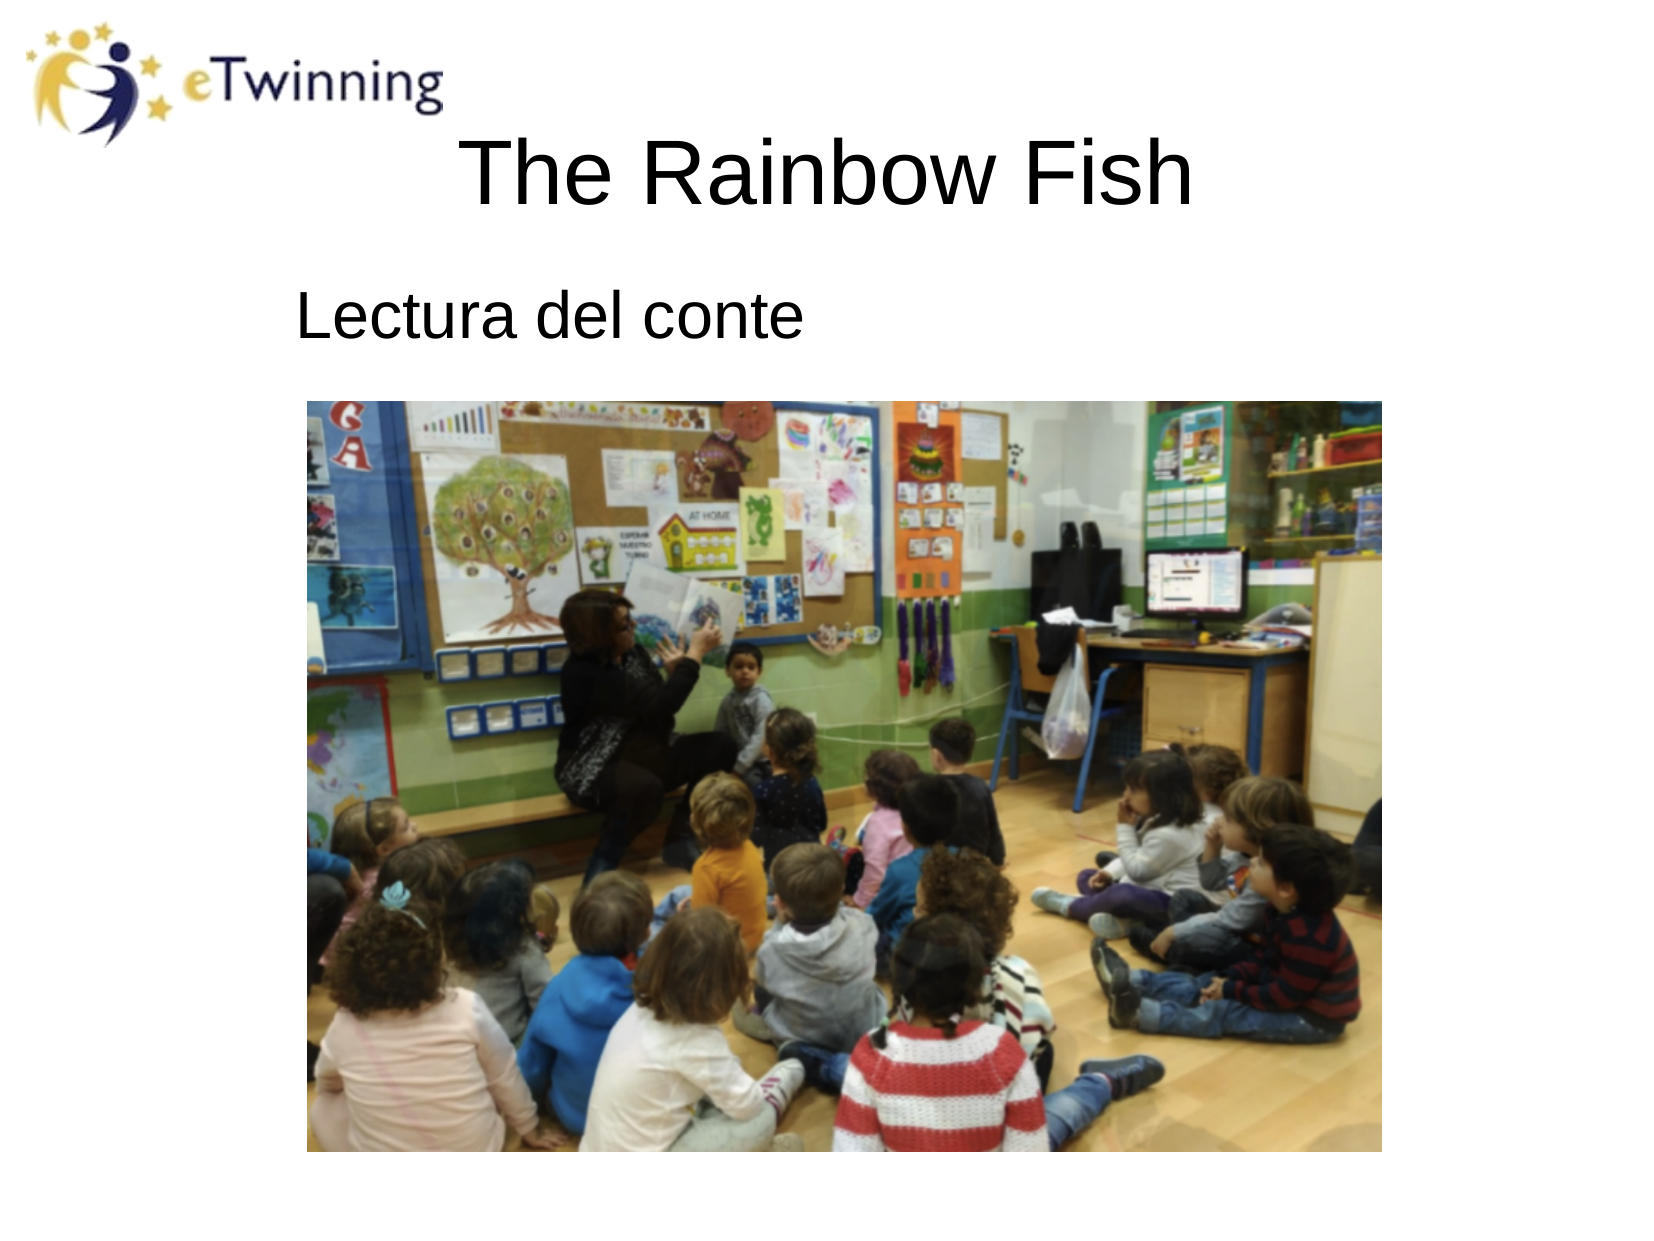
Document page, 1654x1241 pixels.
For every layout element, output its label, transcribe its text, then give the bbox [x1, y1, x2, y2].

title The Rainbow Fish [82, 88, 1571, 257]
picture [307, 401, 1382, 1152]
subtitle Lectura del conte [295, 271, 1205, 360]
picture [26, 20, 443, 148]
